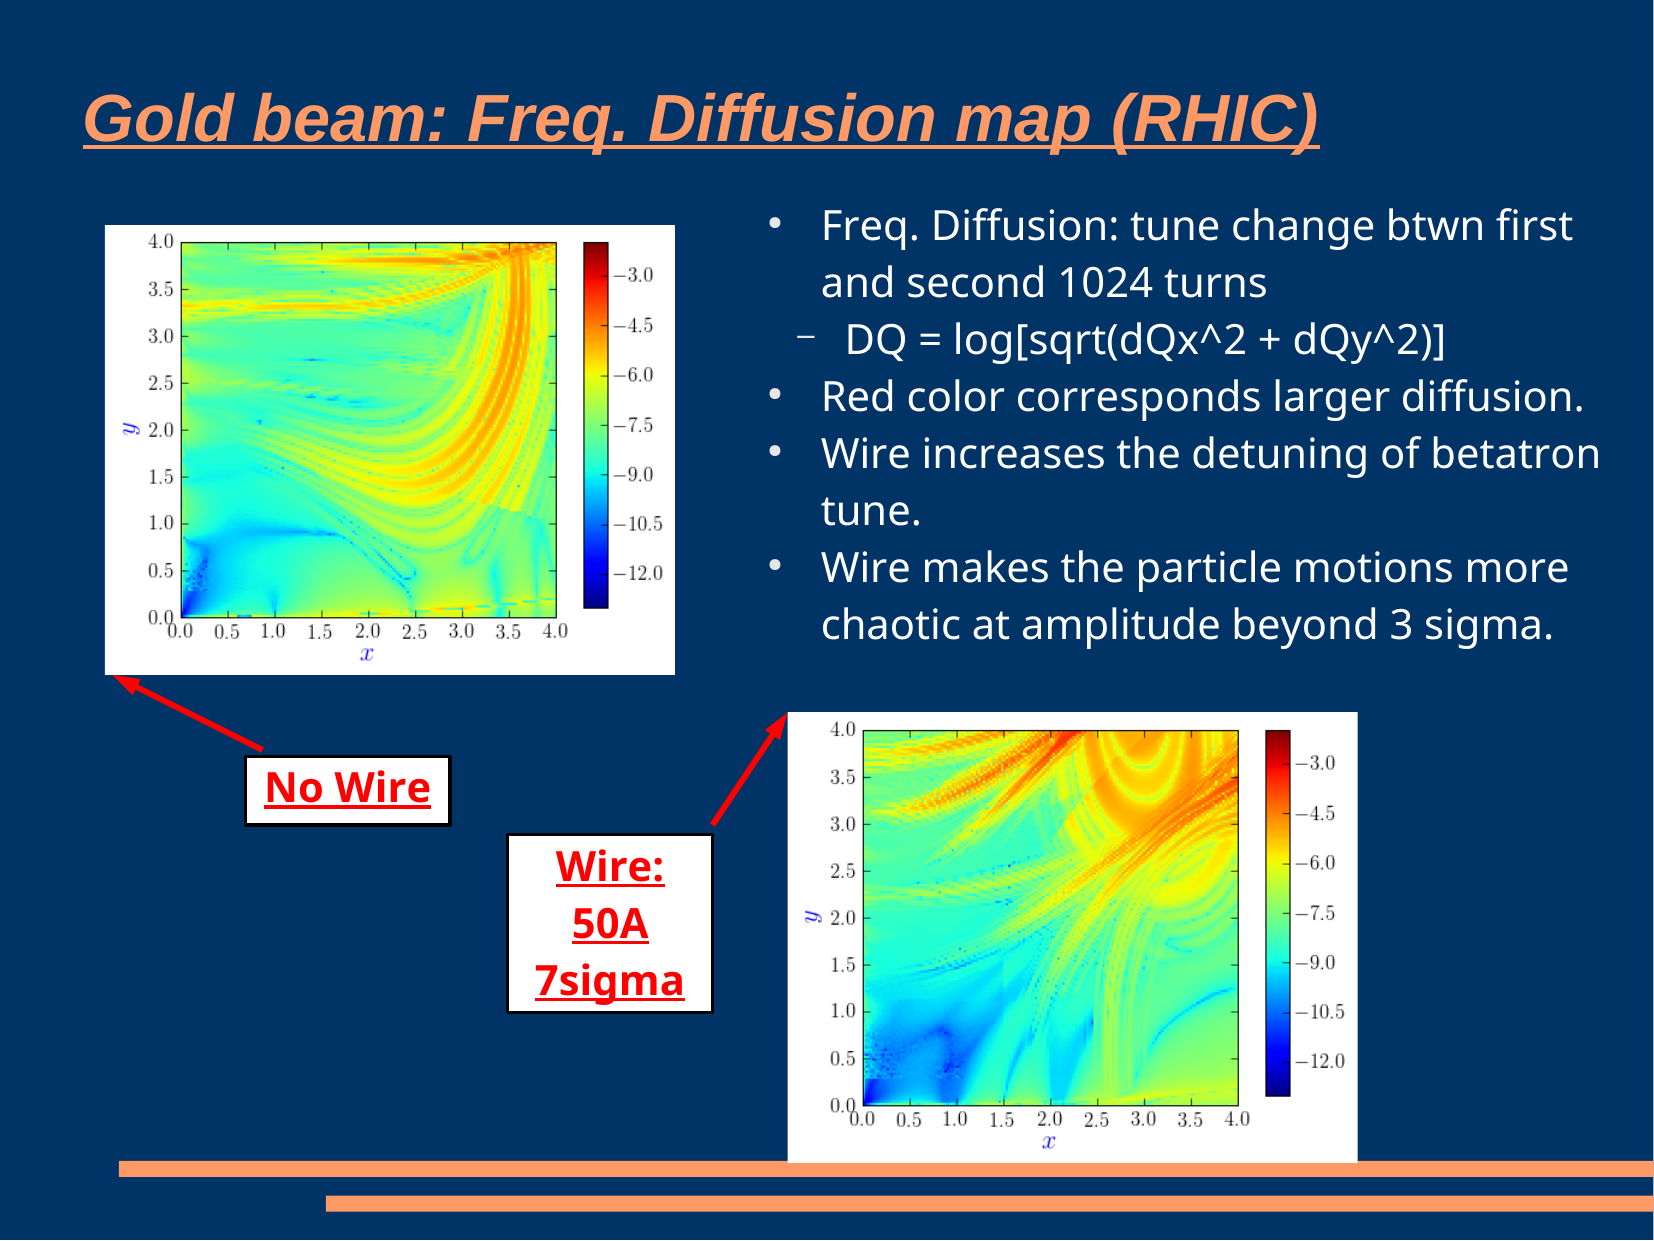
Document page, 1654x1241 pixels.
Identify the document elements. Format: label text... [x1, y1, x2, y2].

title Gold beam: Freq. Diffusion map (RHIC) [82, 49, 1571, 188]
list No Wire [245, 756, 451, 826]
picture [787, 712, 1358, 1163]
list Freq. Diffusion: tune change btwn first and second 1024 turns DQ = log[sqrt(dQx^2 + dQy^2)] Red color corresponds larger diffusion. Wire increases the detuning of betatron tune. Wire makes the particle motions more chaotic at amplitude beyond 3 sigma. [750, 195, 1613, 662]
picture [104, 225, 676, 676]
list Wire: 50A 7sigma [507, 834, 713, 1013]
